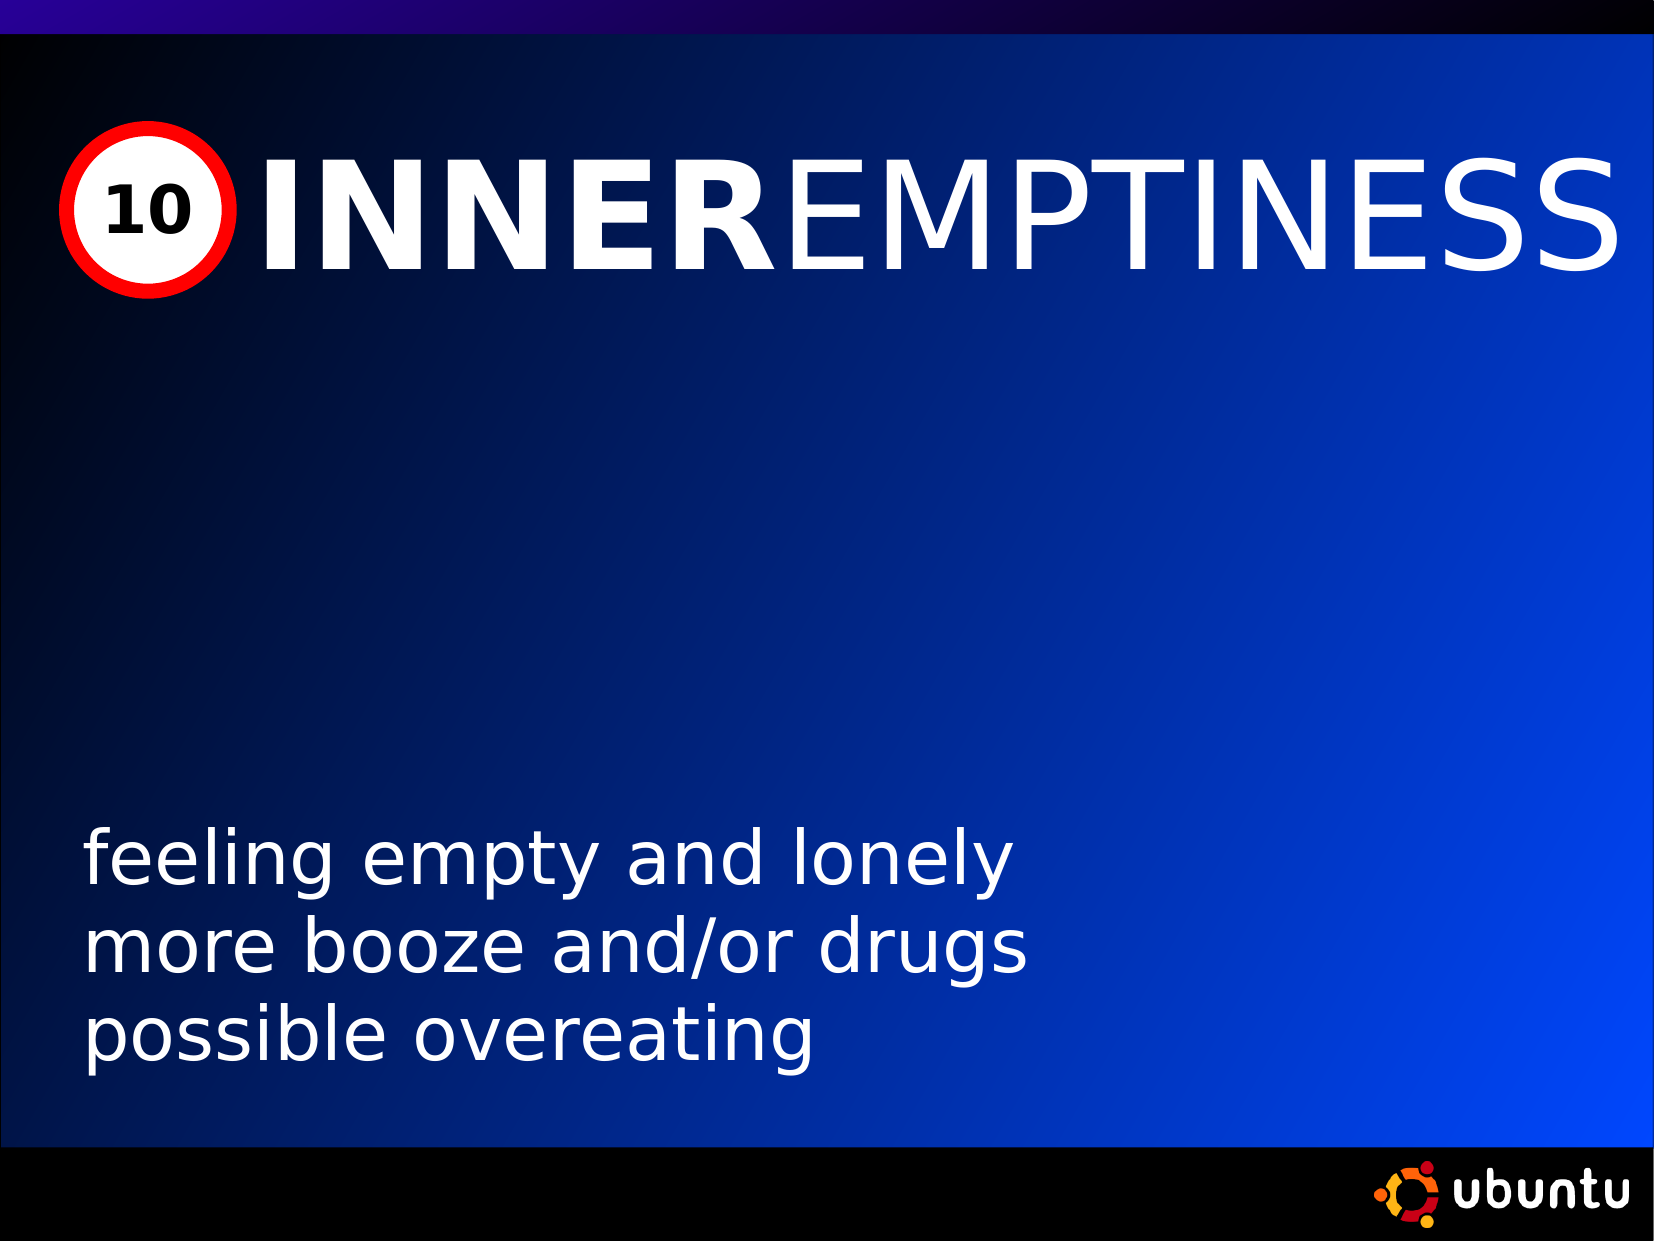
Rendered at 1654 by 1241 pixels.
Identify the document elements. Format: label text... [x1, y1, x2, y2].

text_box 10 [66, 128, 230, 292]
text_box feeling empty and lonely more booze and/or drugs possible overeating [82, 813, 1030, 1166]
picture [1374, 1161, 1629, 1228]
text_box INNEREMPTINESS [253, 128, 1627, 304]
text_box [0, 0, 1654, 1241]
